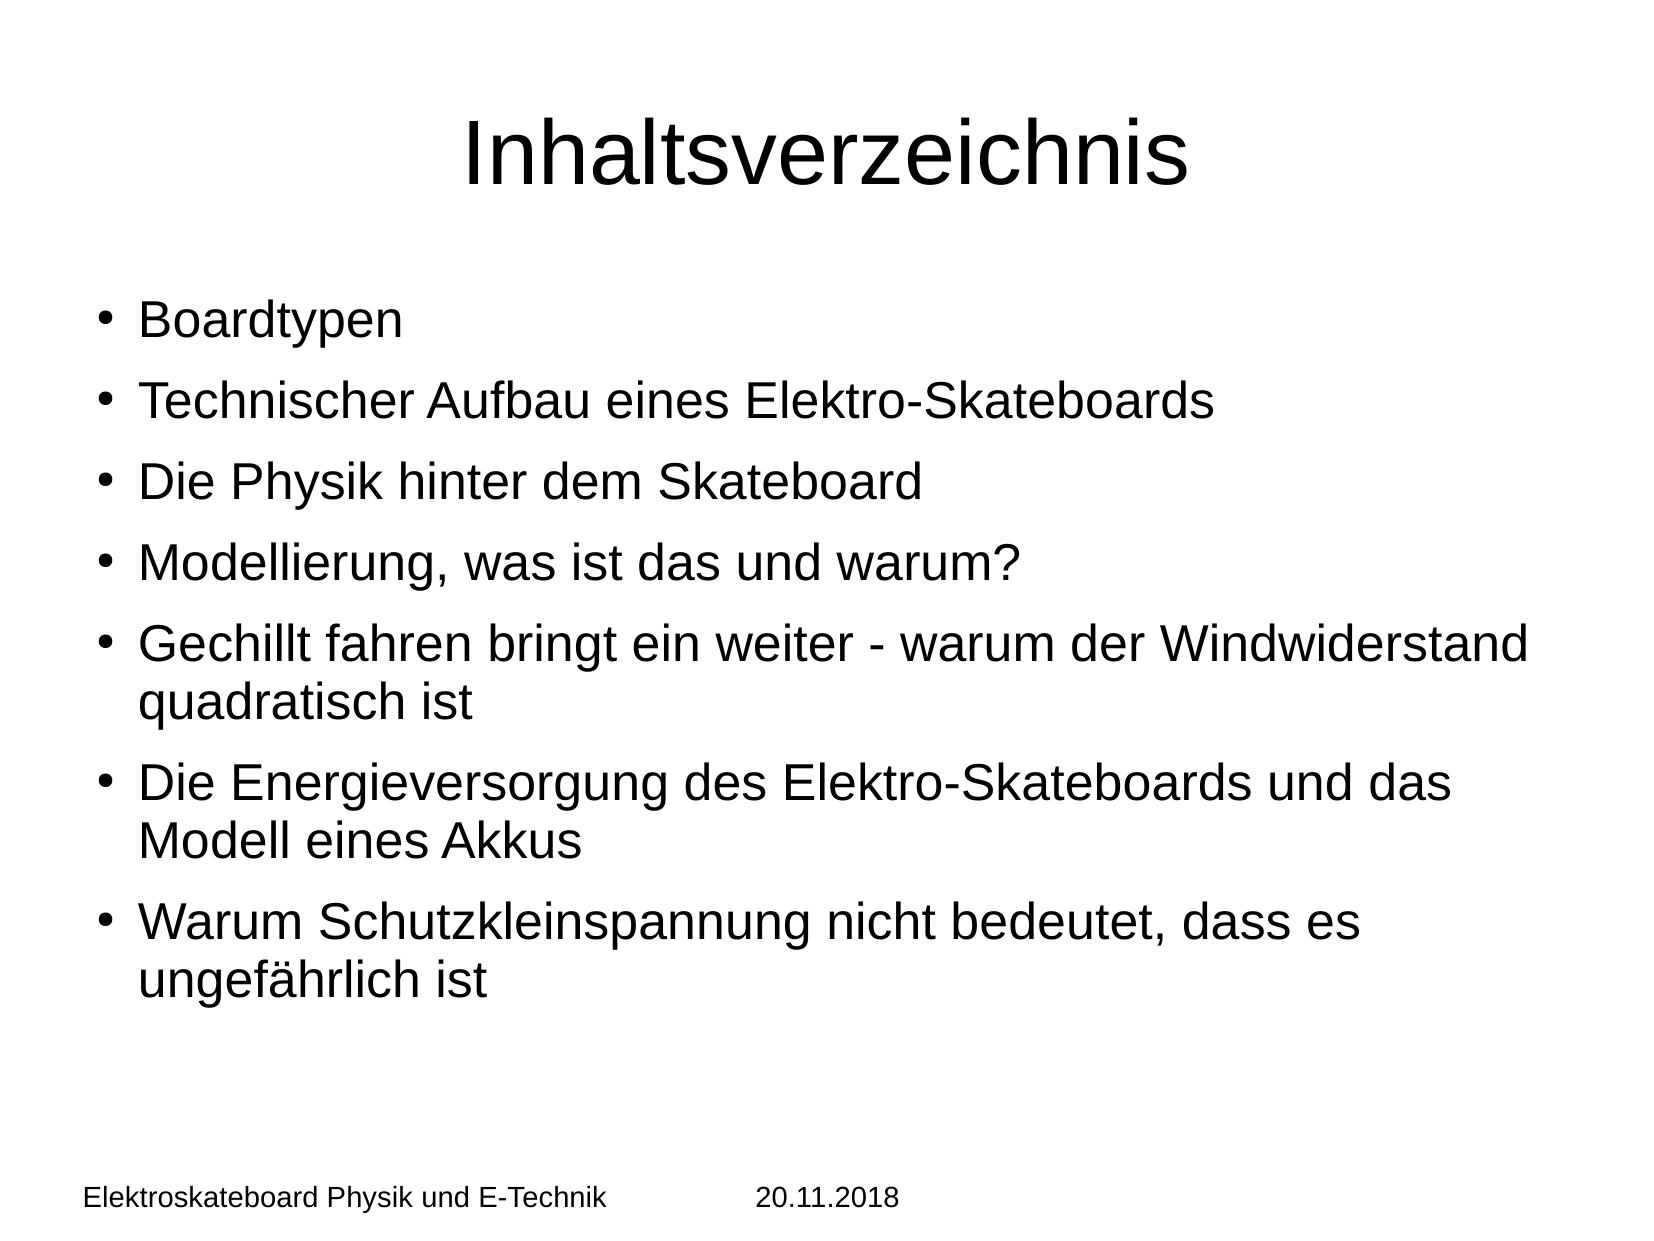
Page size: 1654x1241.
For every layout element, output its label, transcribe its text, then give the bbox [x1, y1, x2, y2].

title Inhaltsverzeichnis [82, 49, 1571, 257]
list Boardtypen Technischer Aufbau eines Elektro-Skateboards Die Physik hinter dem Skateboard Modellierung, was ist das und warum? Gechillt fahren bringt ein weiter - warum der Windwiderstand quadratisch ist Die Energieversorgung des Elektro-Skateboards und das Modell eines Akkus Warum Schutzkleinspannung nicht bedeutet, dass es ungefährlich ist [82, 290, 1571, 1010]
